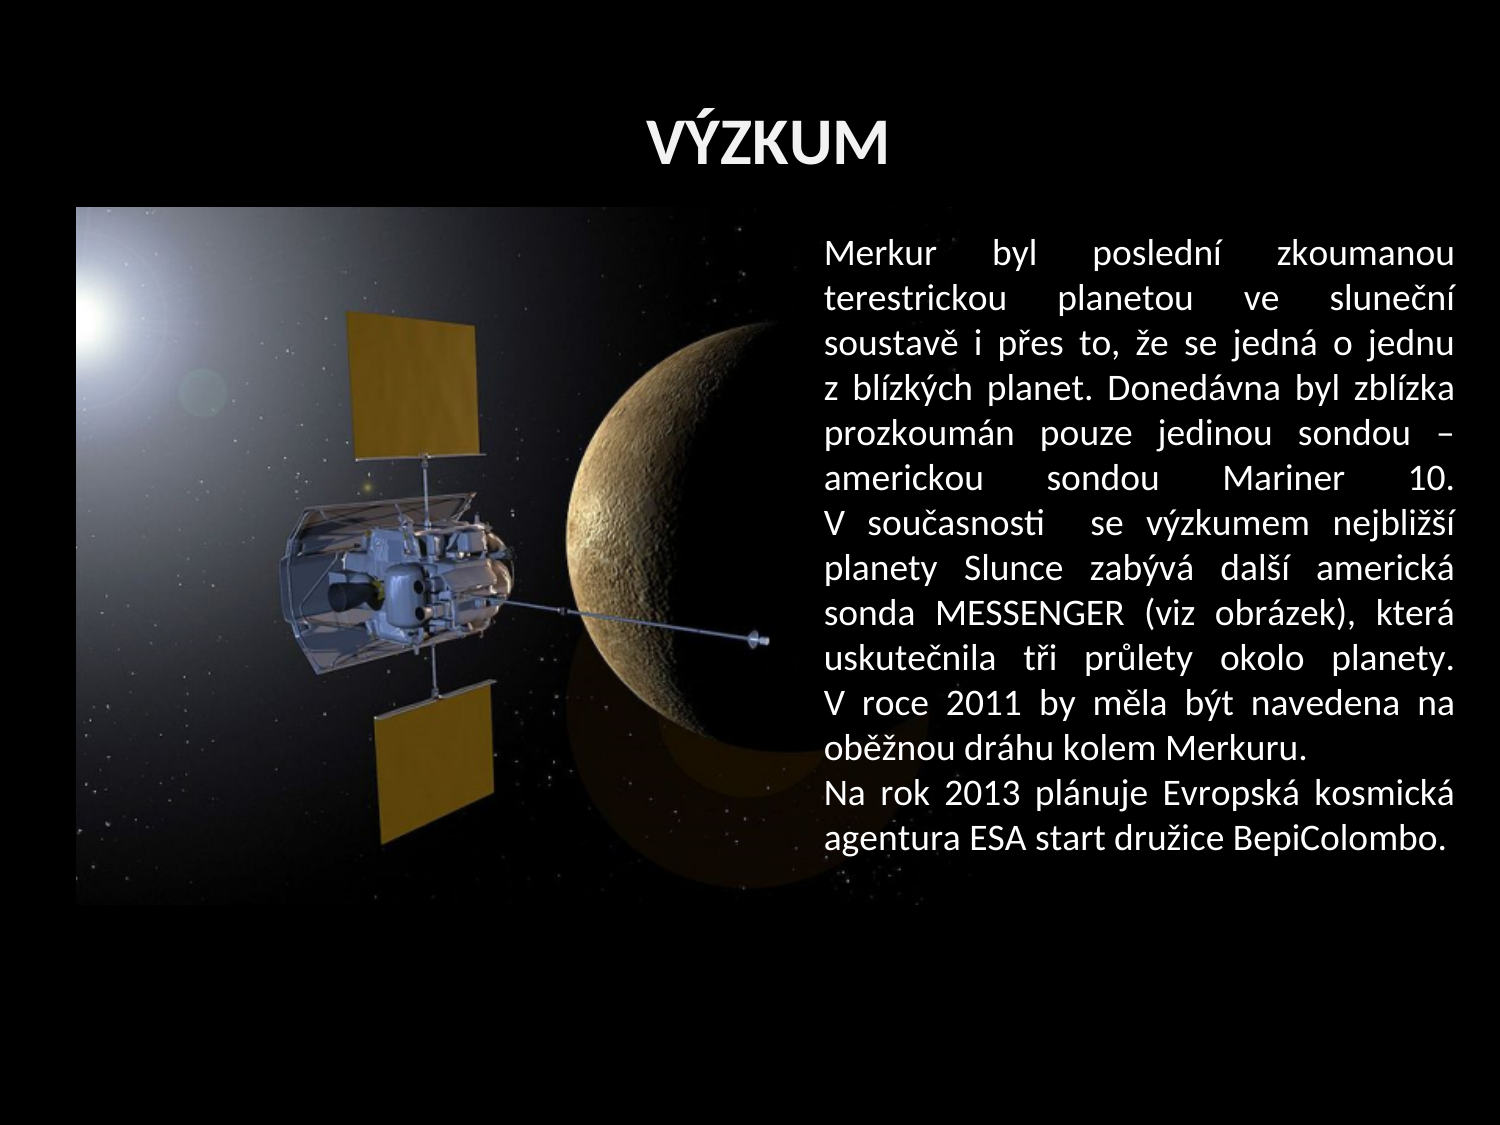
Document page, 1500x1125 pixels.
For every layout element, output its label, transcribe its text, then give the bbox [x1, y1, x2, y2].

text_box VÝZKUM [631, 90, 906, 186]
picture [76, 207, 973, 905]
text_box Merkur byl poslední zkoumanou terestrickou planetou ve sluneční soustavě i přes to, že se jedná o jednu z blízkých planet. Donedávna byl zblízka prozkoumán pouze jedinou sondou – americkou sondou Mariner 10. V současnosti se výzkumem nejbližší planety Slunce zabývá další americká sonda MESSENGER (viz obrázek), která uskutečnila tři průlety okolo planety. V roce 2011 by měla být navedena na oběžnou dráhu kolem Merkuru. Na rok 2013 plánuje Evropská kosmická agentura ESA start družice BepiColombo. [809, 219, 1471, 866]
